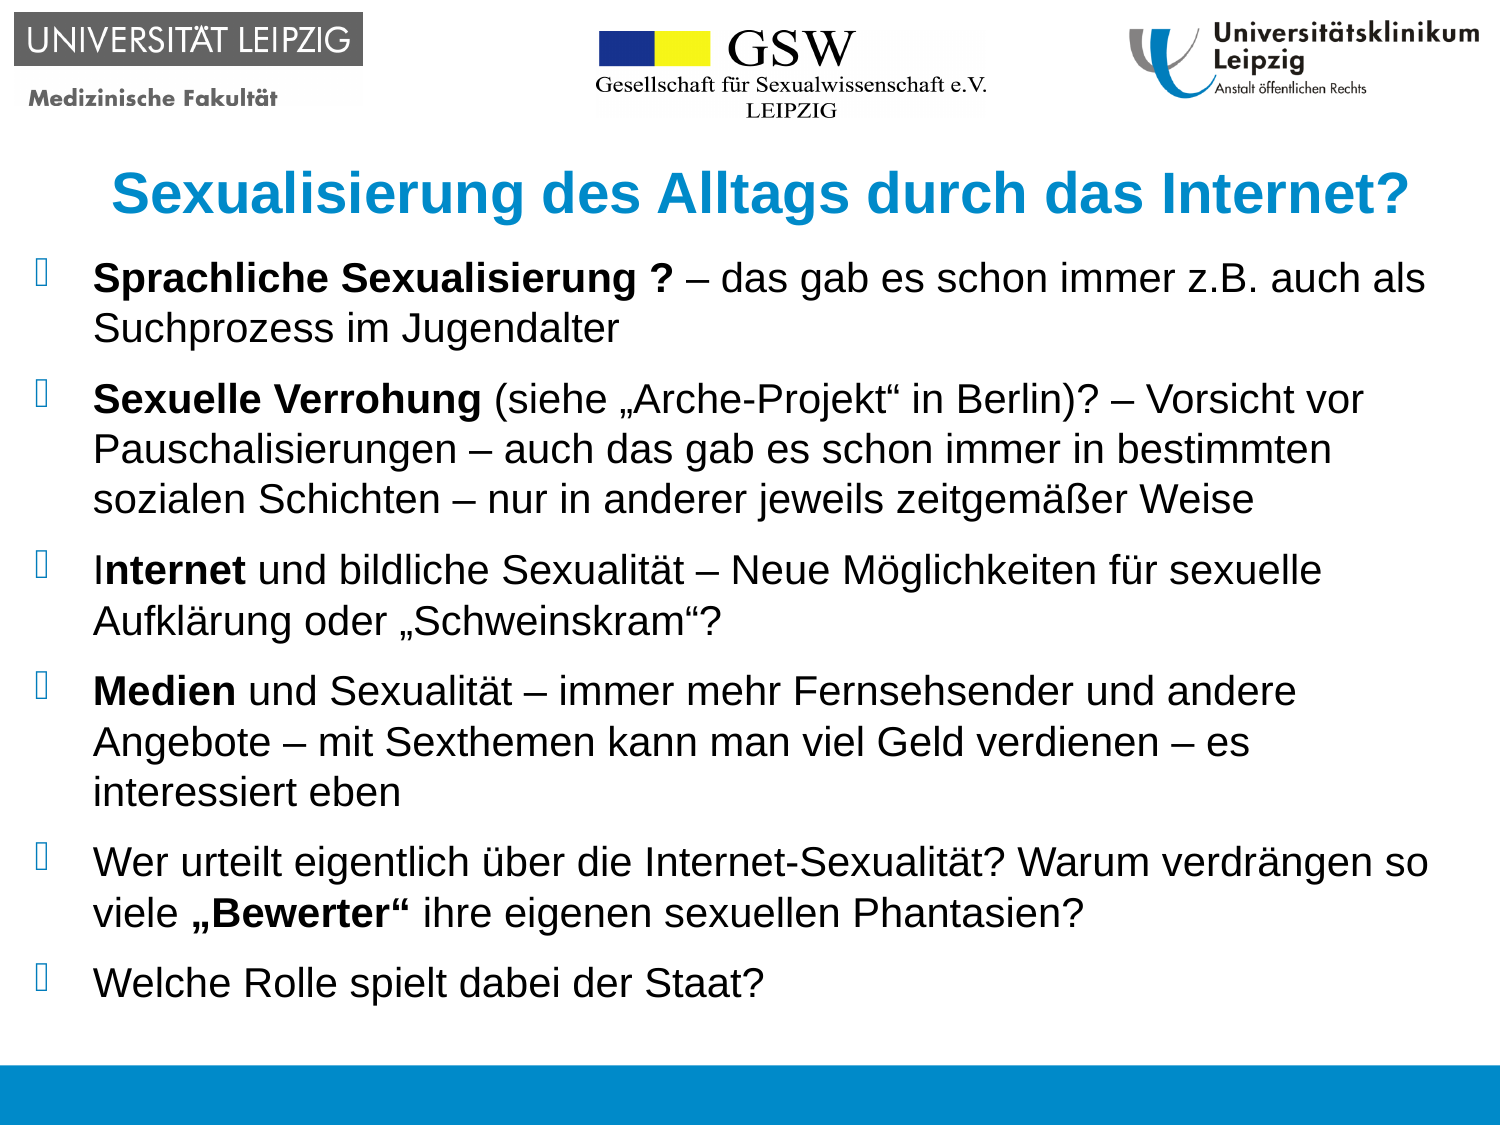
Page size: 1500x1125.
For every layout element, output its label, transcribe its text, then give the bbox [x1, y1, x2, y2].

picture [596, 30, 986, 118]
picture [1126, 18, 1481, 101]
title Sexualisierung des Alltags durch das Internet? [53, 125, 1471, 256]
picture [14, 12, 363, 106]
list Sprachliche Sexualisierung ? – das gab es schon immer z.B. auch als Suchprozess im Jugendalter Sexuelle Verrohung (siehe „Arche-Projekt“ in Berlin)? – Vorsicht vor Pauschalisierungen – auch das gab es schon immer in bestimmten sozialen Schichten – nur in anderer jeweils zeitgemäßer Weise Internet und bildliche Sexualität – Neue Möglichkeiten für sexuelle Aufklärung oder „Schweinskram“? Medien und Sexualität – immer mehr Fernsehsender und andere Angebote – mit Sexthemen kann man viel Geld verdienen – es interessiert eben Wer urteilt eigentlich über die Internet-Sexualität? Warum verdrängen so viele „Bewerter“ ihre eigenen sexuellen Phantasien? Welche Rolle spielt dabei der Staat? [19, 243, 1470, 1041]
